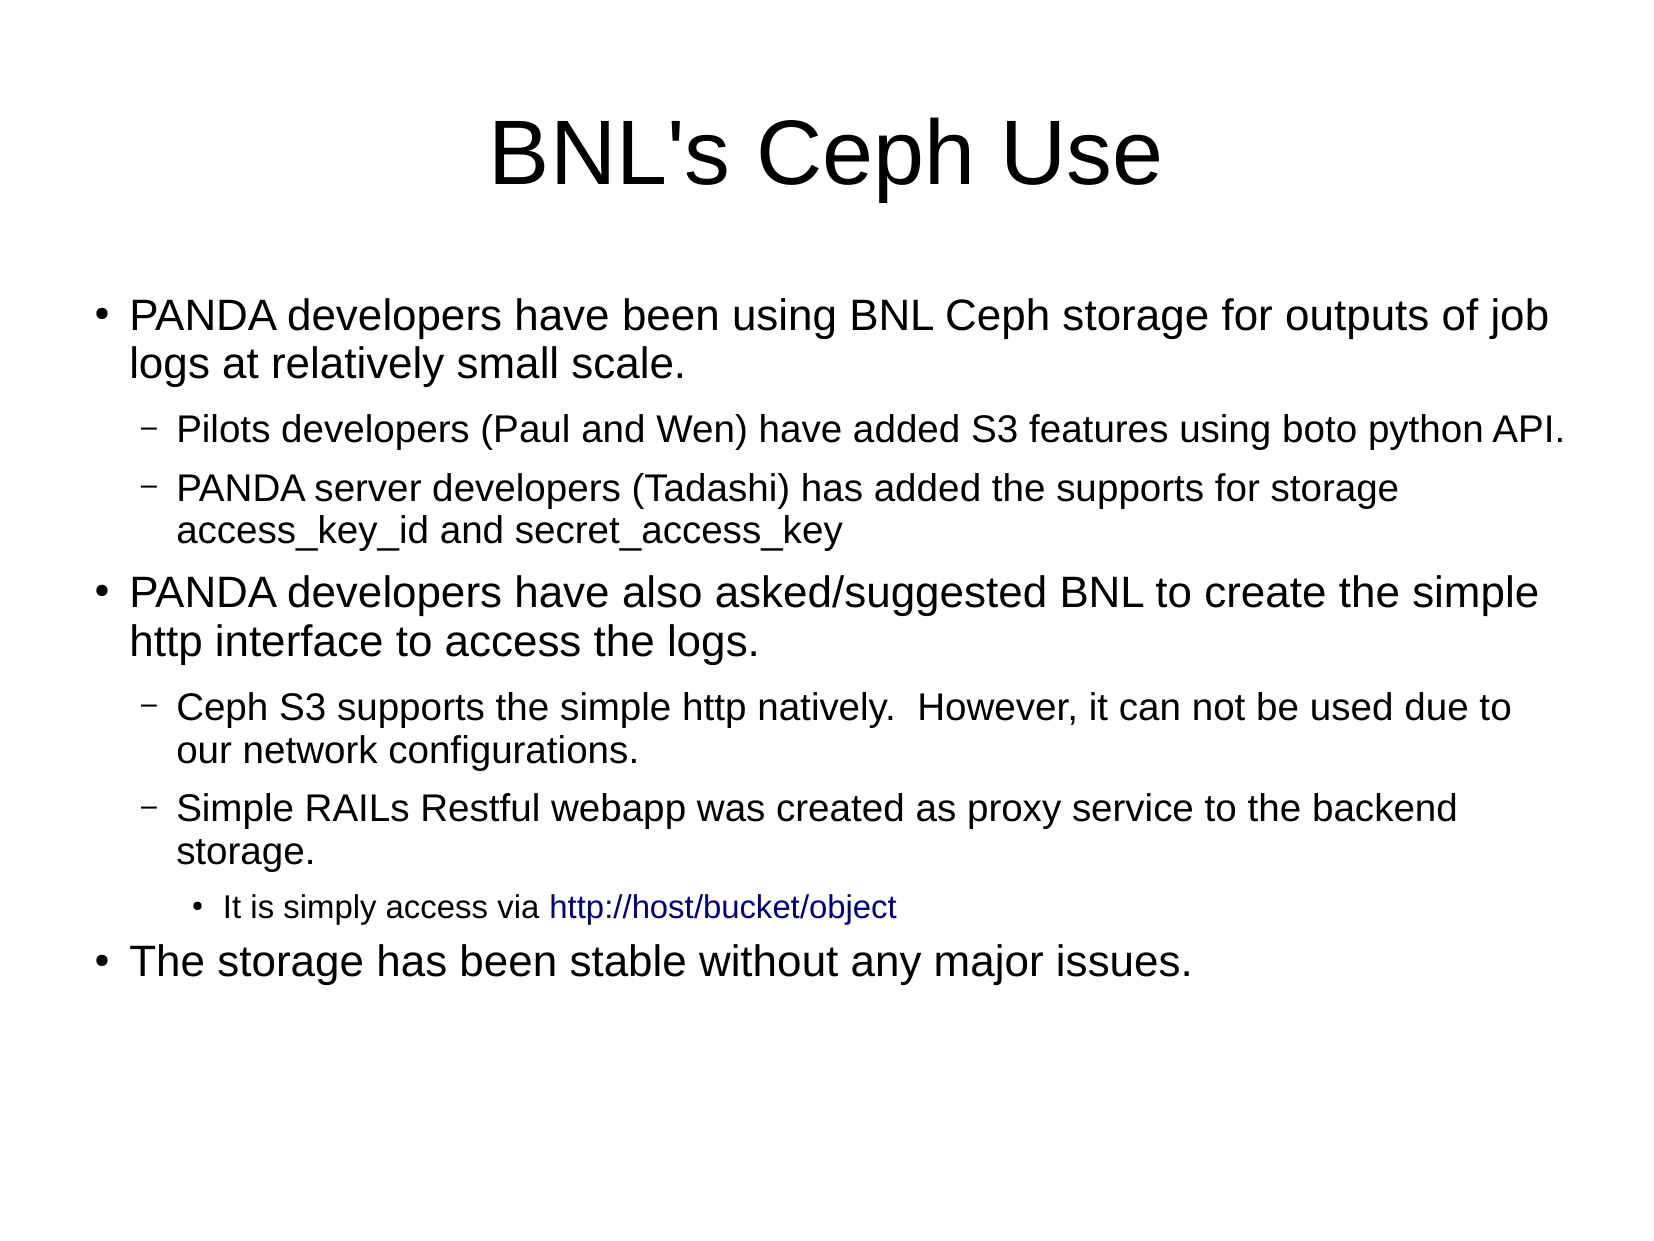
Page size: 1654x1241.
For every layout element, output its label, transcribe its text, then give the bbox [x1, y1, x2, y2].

title BNL's Ceph Use [82, 49, 1571, 257]
list PANDA developers have been using BNL Ceph storage for outputs of job logs at relatively small scale. Pilots developers (Paul and Wen) have added S3 features using boto python API. PANDA server developers (Tadashi) has added the supports for storage access_key_id and secret_access_key PANDA developers have also asked/suggested BNL to create the simple http interface to access the logs. Ceph S3 supports the simple http natively. However, it can not be used due to our network configurations. Simple RAILs Restful webapp was created as proxy service to the backend storage. It is simply access via http://host/bucket/object The storage has been stable without any major issues. [82, 290, 1571, 1010]
